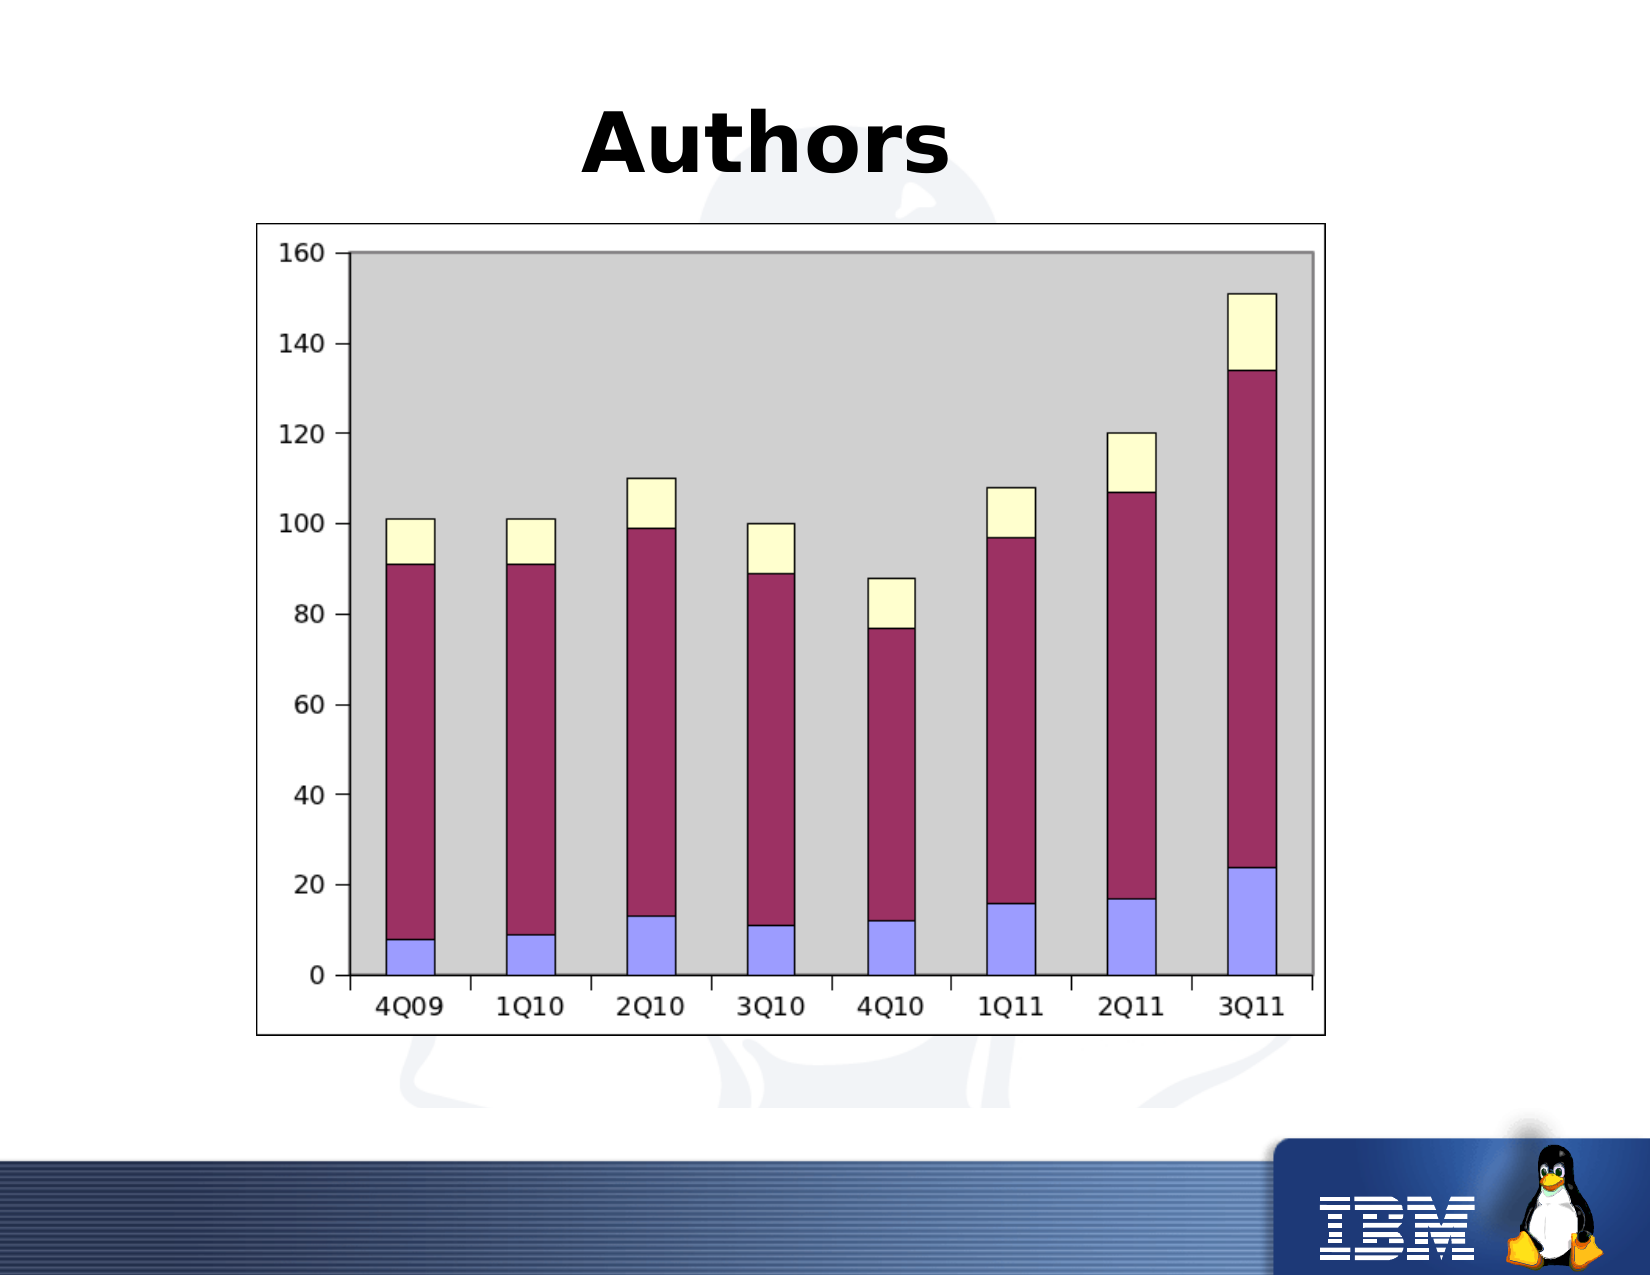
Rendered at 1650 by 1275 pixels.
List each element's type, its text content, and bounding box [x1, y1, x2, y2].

title Authors [76, 76, 1457, 211]
picture [256, 223, 1326, 1036]
